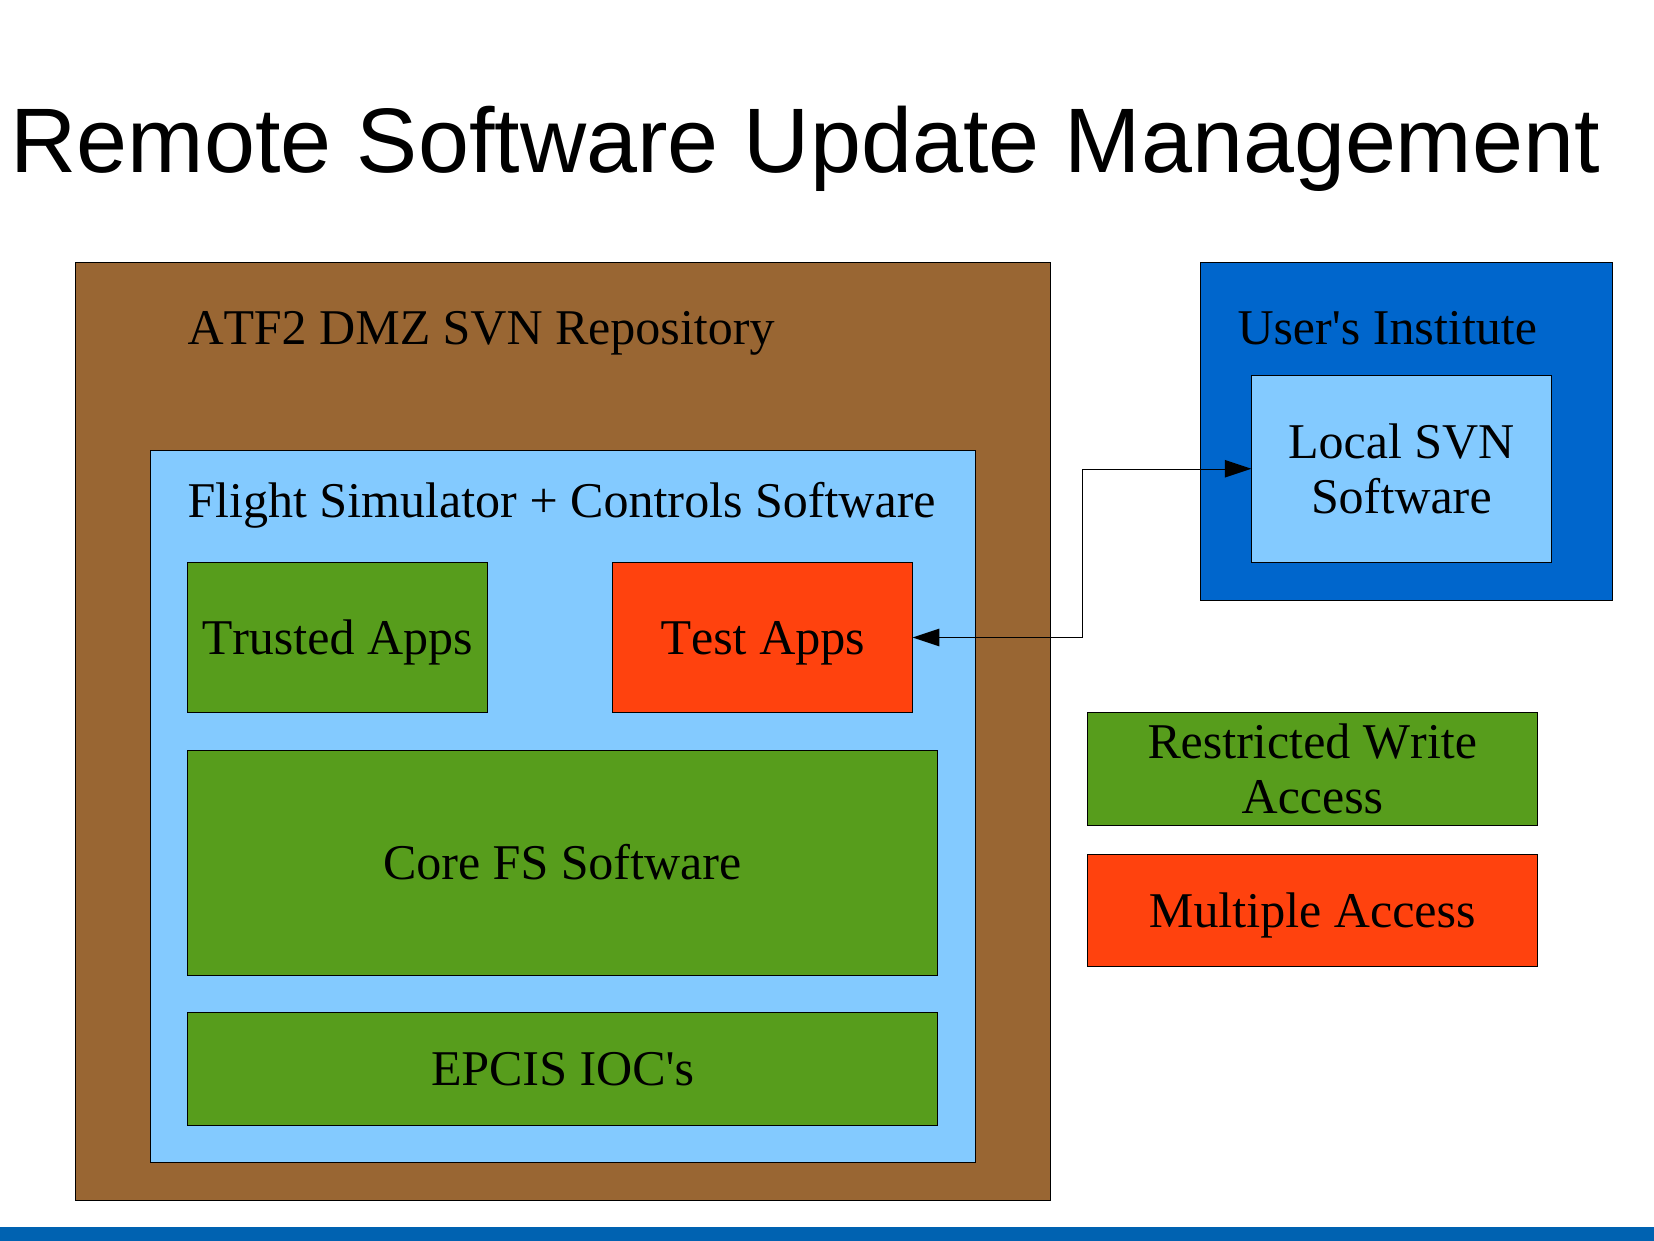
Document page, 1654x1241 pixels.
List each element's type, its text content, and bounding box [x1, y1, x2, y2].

text_box Trusted Apps [187, 562, 488, 713]
text_box [75, 262, 1051, 1201]
text_box Restricted Write Access [1087, 712, 1538, 826]
text_box Local SVN Software [1251, 375, 1552, 563]
text_box Multiple Access [1087, 854, 1538, 967]
text_box Test Apps [612, 562, 913, 713]
text_box Flight Simulator + Controls Software [187, 473, 938, 534]
text_box ATF2 DMZ SVN Repository [187, 300, 976, 361]
text_box [1200, 262, 1613, 601]
text_box User's Institute [1237, 300, 1576, 361]
text_box EPCIS IOC's [187, 1012, 938, 1126]
title Remote Software Update Management [0, 37, 1613, 245]
text_box Core FS Software [187, 750, 938, 976]
